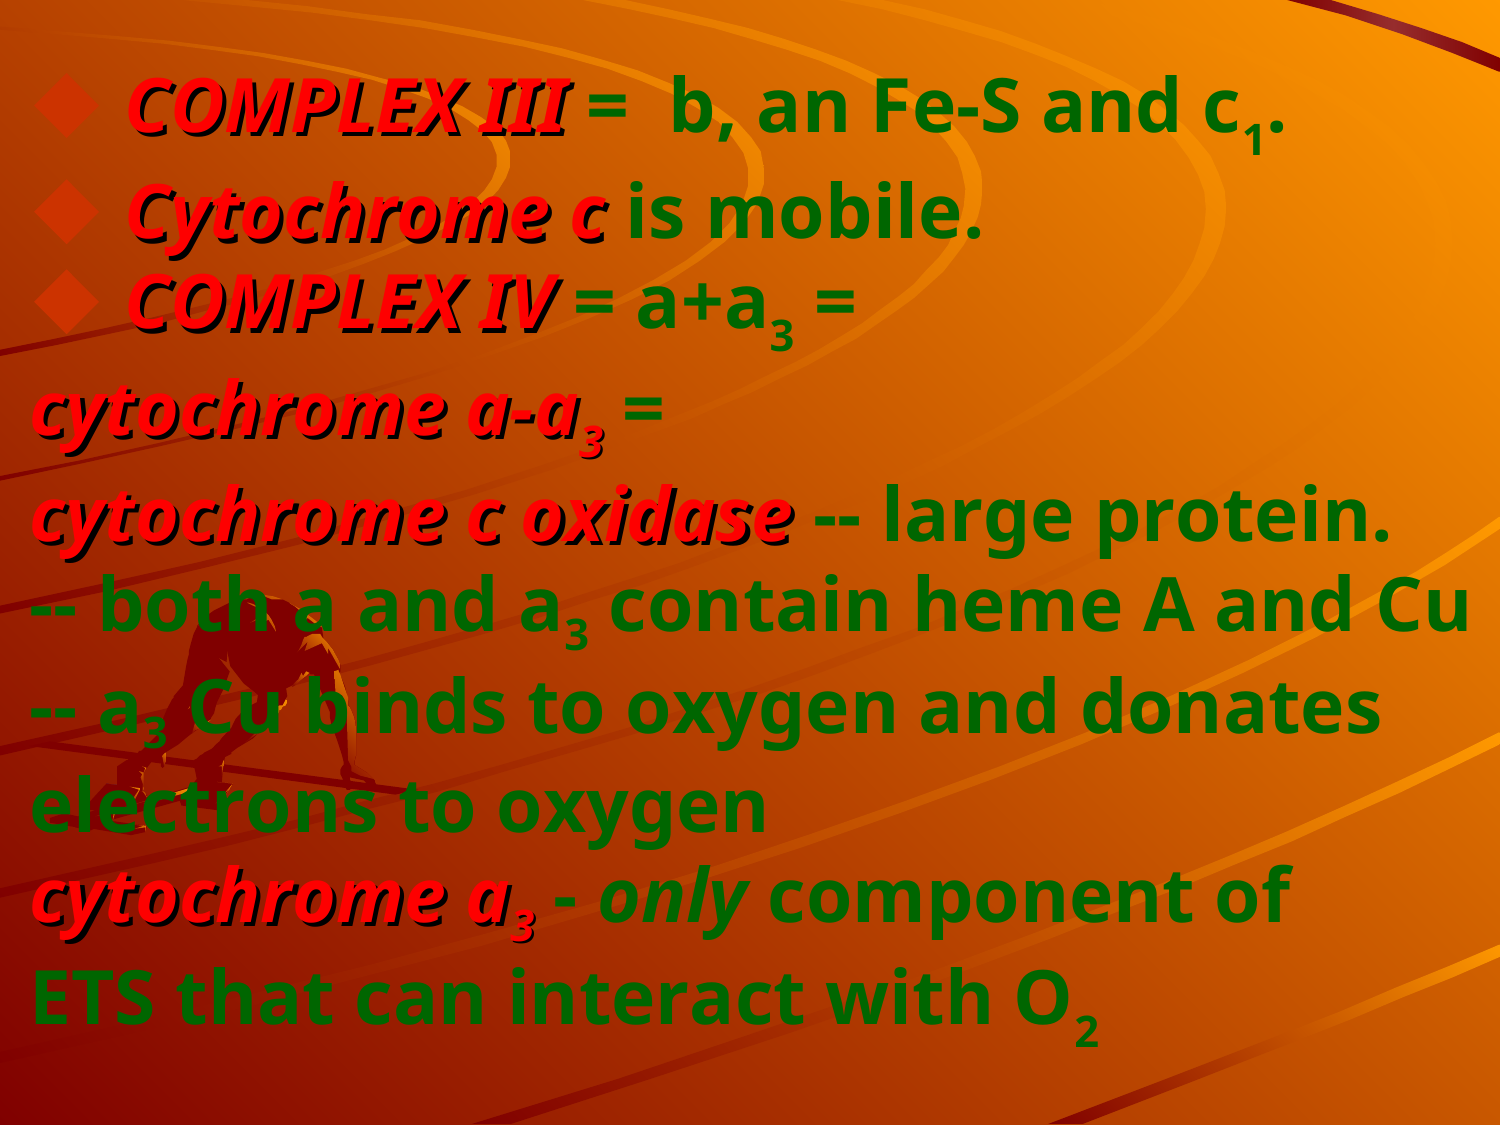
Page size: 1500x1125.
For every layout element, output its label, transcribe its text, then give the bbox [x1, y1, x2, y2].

text_box  COMPLEX III = b, an Fe-S and c1.  Cytochrome c is mobile.  COMPLEX IV = a+a3 = cytochrome a-a3 = cytochrome c oxidase -- large protein. -- both a and a3 contain heme A and Cu -- a3 Cu binds to oxygen and donates electrons to oxygen cytochrome a3 - only component of ETS that can interact with O2 [14, 50, 1500, 1064]
